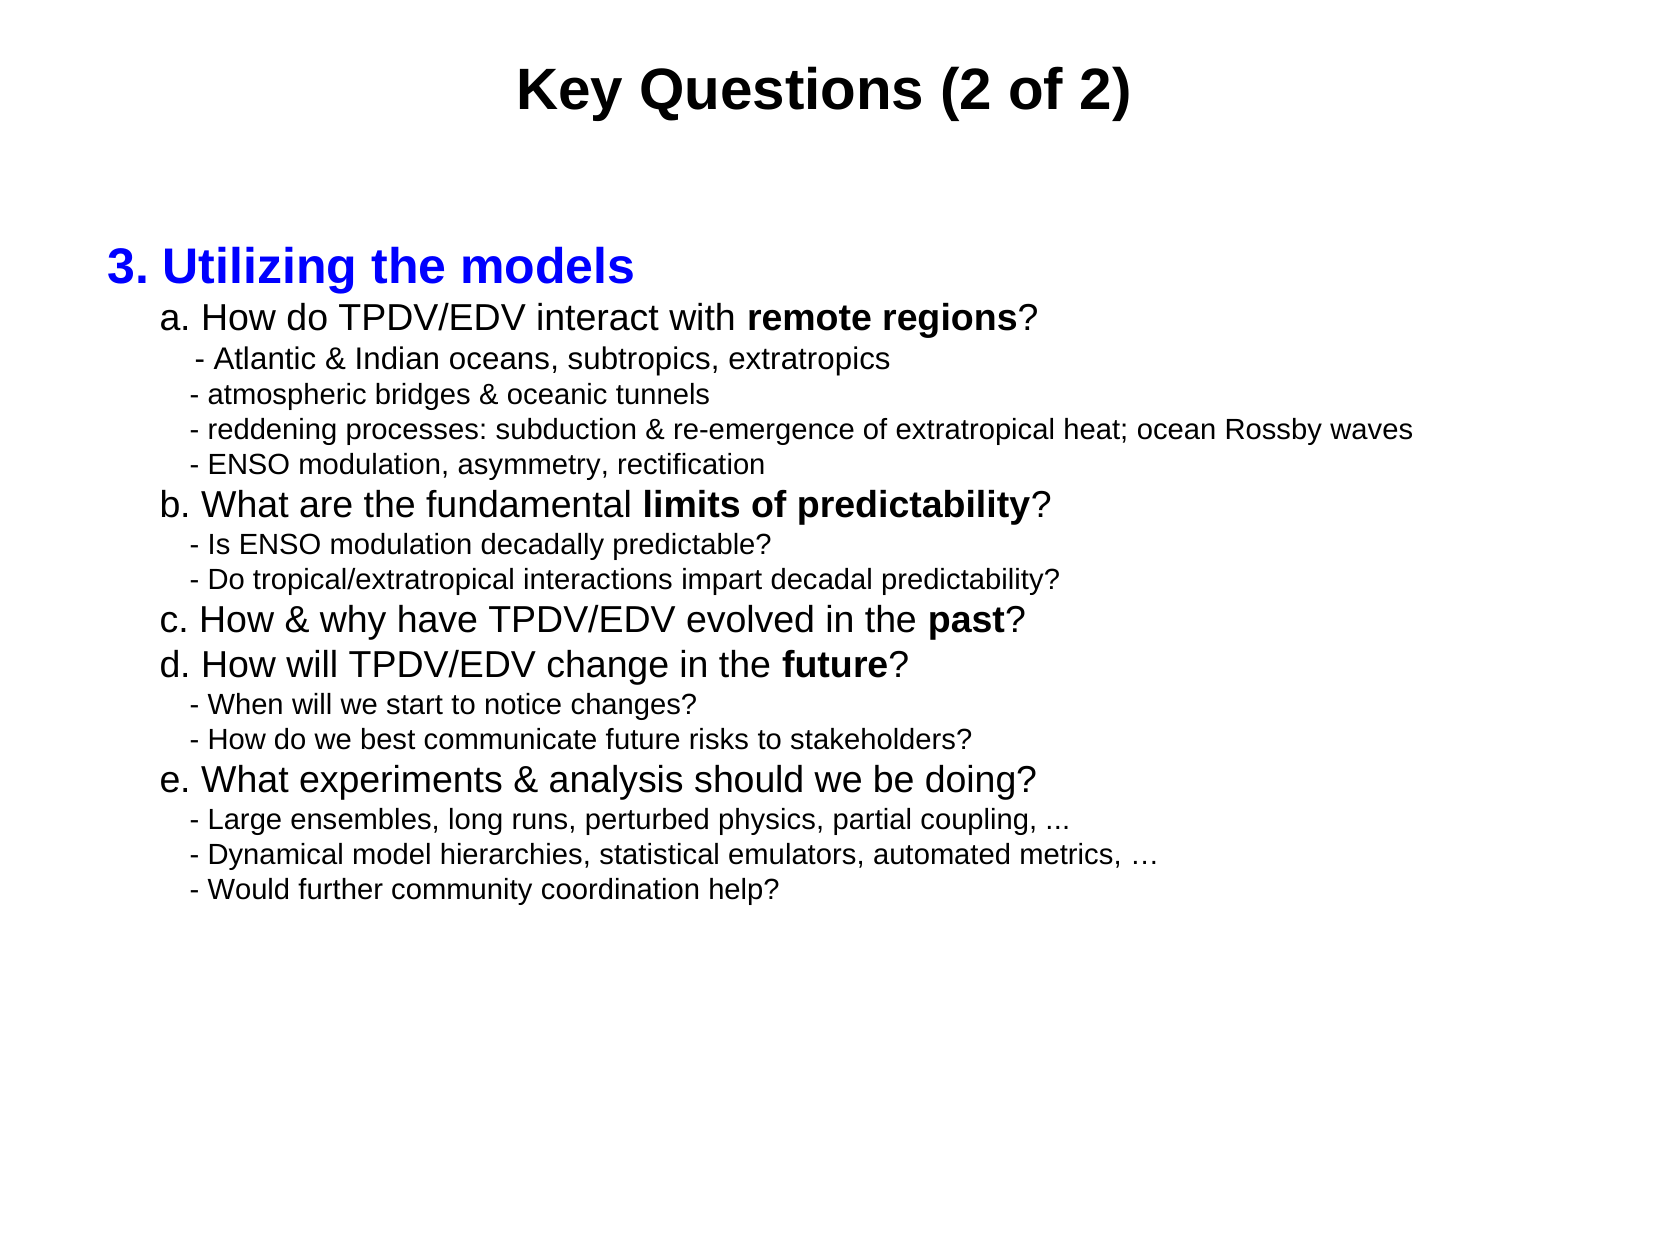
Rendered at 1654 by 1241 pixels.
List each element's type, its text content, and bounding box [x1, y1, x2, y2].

text_box Key Questions (2 of 2) [36, 57, 1612, 123]
text_box 3. Utilizing the models a. How do TPDV/EDV interact with remote regions? - Atlantic & Indian oceans, subtropics, extratropics - atmospheric bridges & oceanic tunnels - reddening processes: subduction & re-emergence of extratropical heat; ocean Rossby waves - ENSO modulation, asymmetry, rectification b. What are the fundamental limits of predictability? - Is ENSO modulation decadally predictable? - Do tropical/extratropical interactions impart decadal predictability? c. How & why have TPDV/EDV evolved in the past? d. How will TPDV/EDV change in the future? - When will we start to notice changes? - How do we best communicate future risks to stakeholders? e. What experiments & analysis should we be doing? - Large ensembles, long runs, perturbed physics, partial coupling, ... - Dynamical model hierarchies, statistical emulators, automated metrics, … - Would further community coordination help? [107, 229, 1539, 906]
